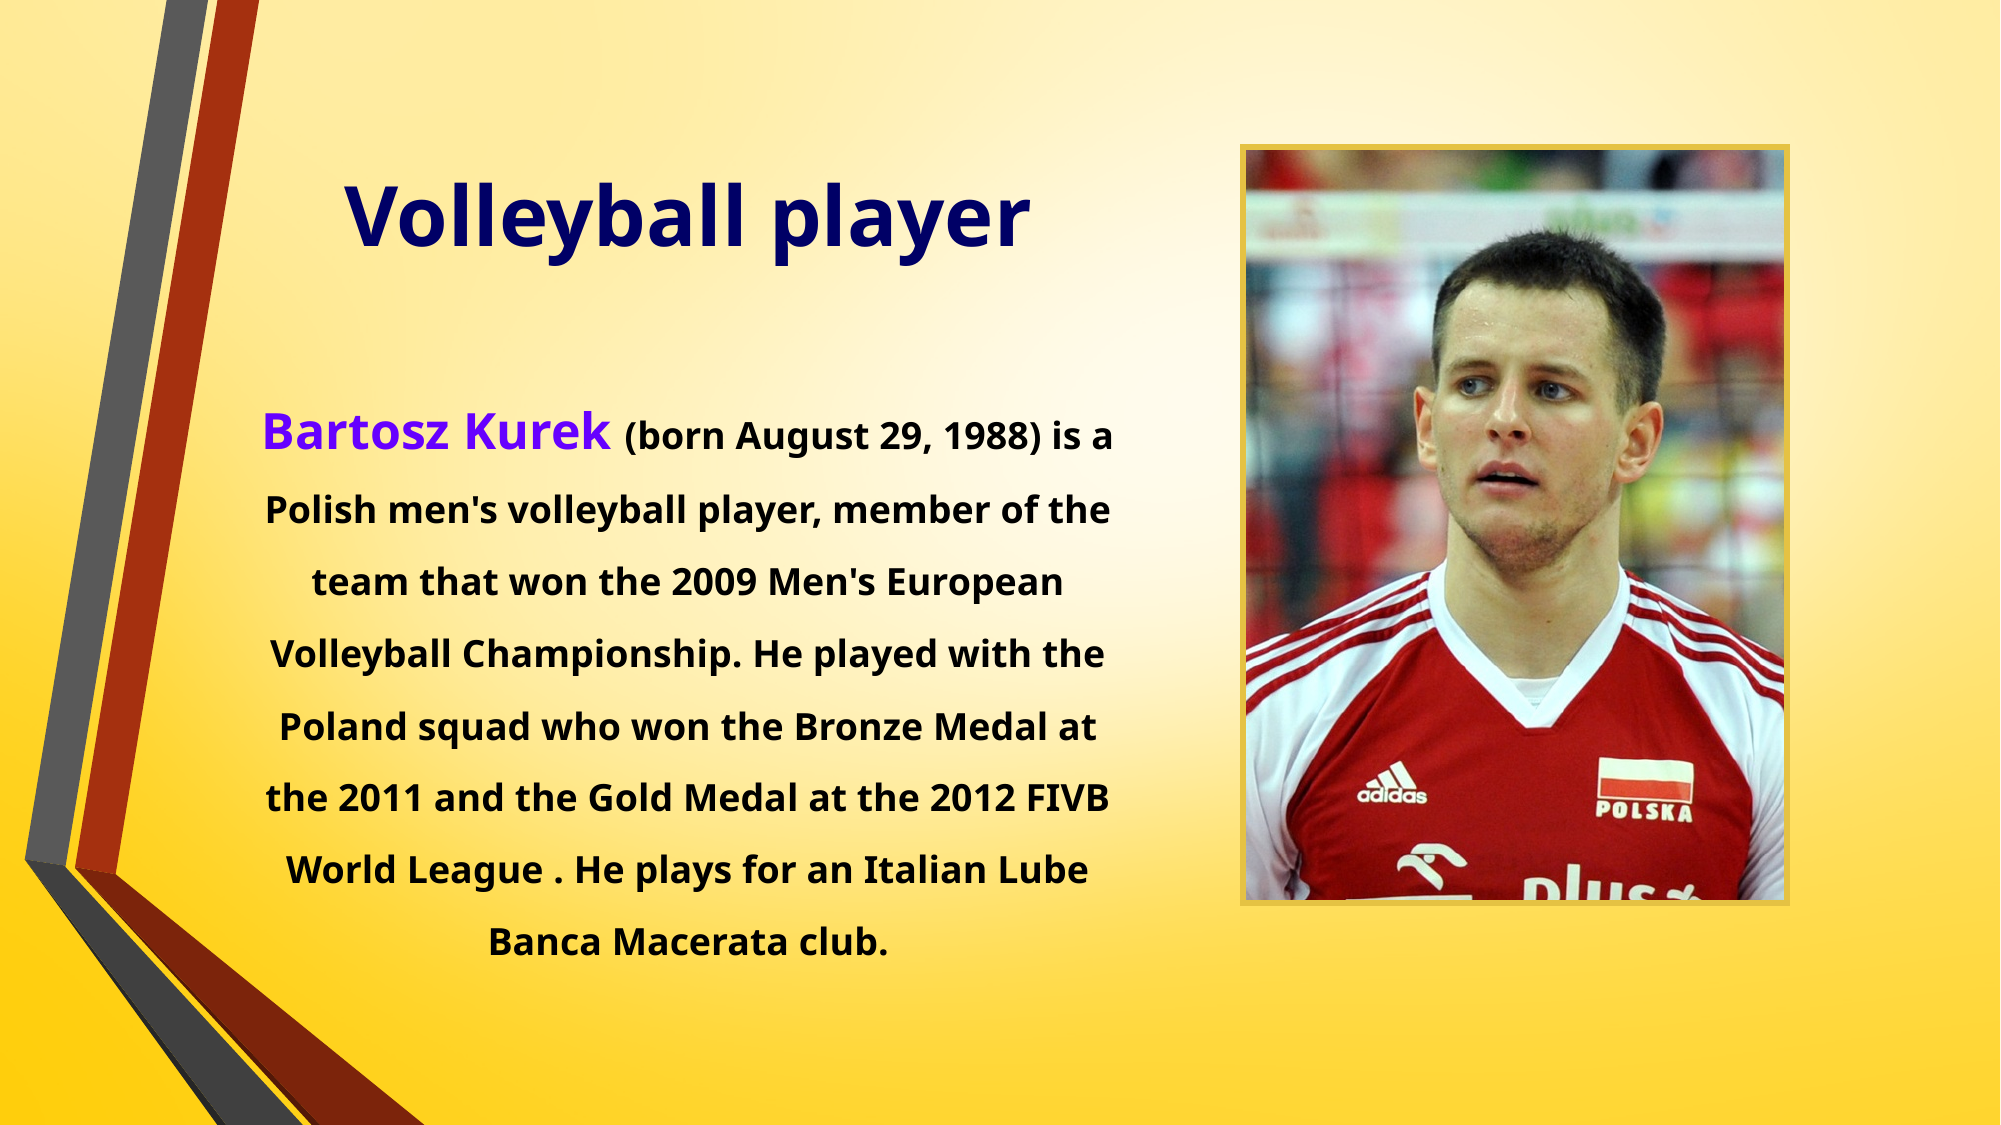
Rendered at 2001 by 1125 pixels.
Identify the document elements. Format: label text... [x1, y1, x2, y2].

picture [1245, 149, 1785, 901]
title Volleyball player [243, 149, 1134, 271]
list Bartosz Kurek (born August 29, 1988) is a Polish men's volleyball player, member of the team that won the 2009 Men's European Volleyball Championship. He played with the Poland squad who won the Bronze Medal at the 2011 and the Gold Medal at the 2012 FIVB World League . He plays for an Italian Lube Banca Macerata club. [243, 340, 1134, 987]
